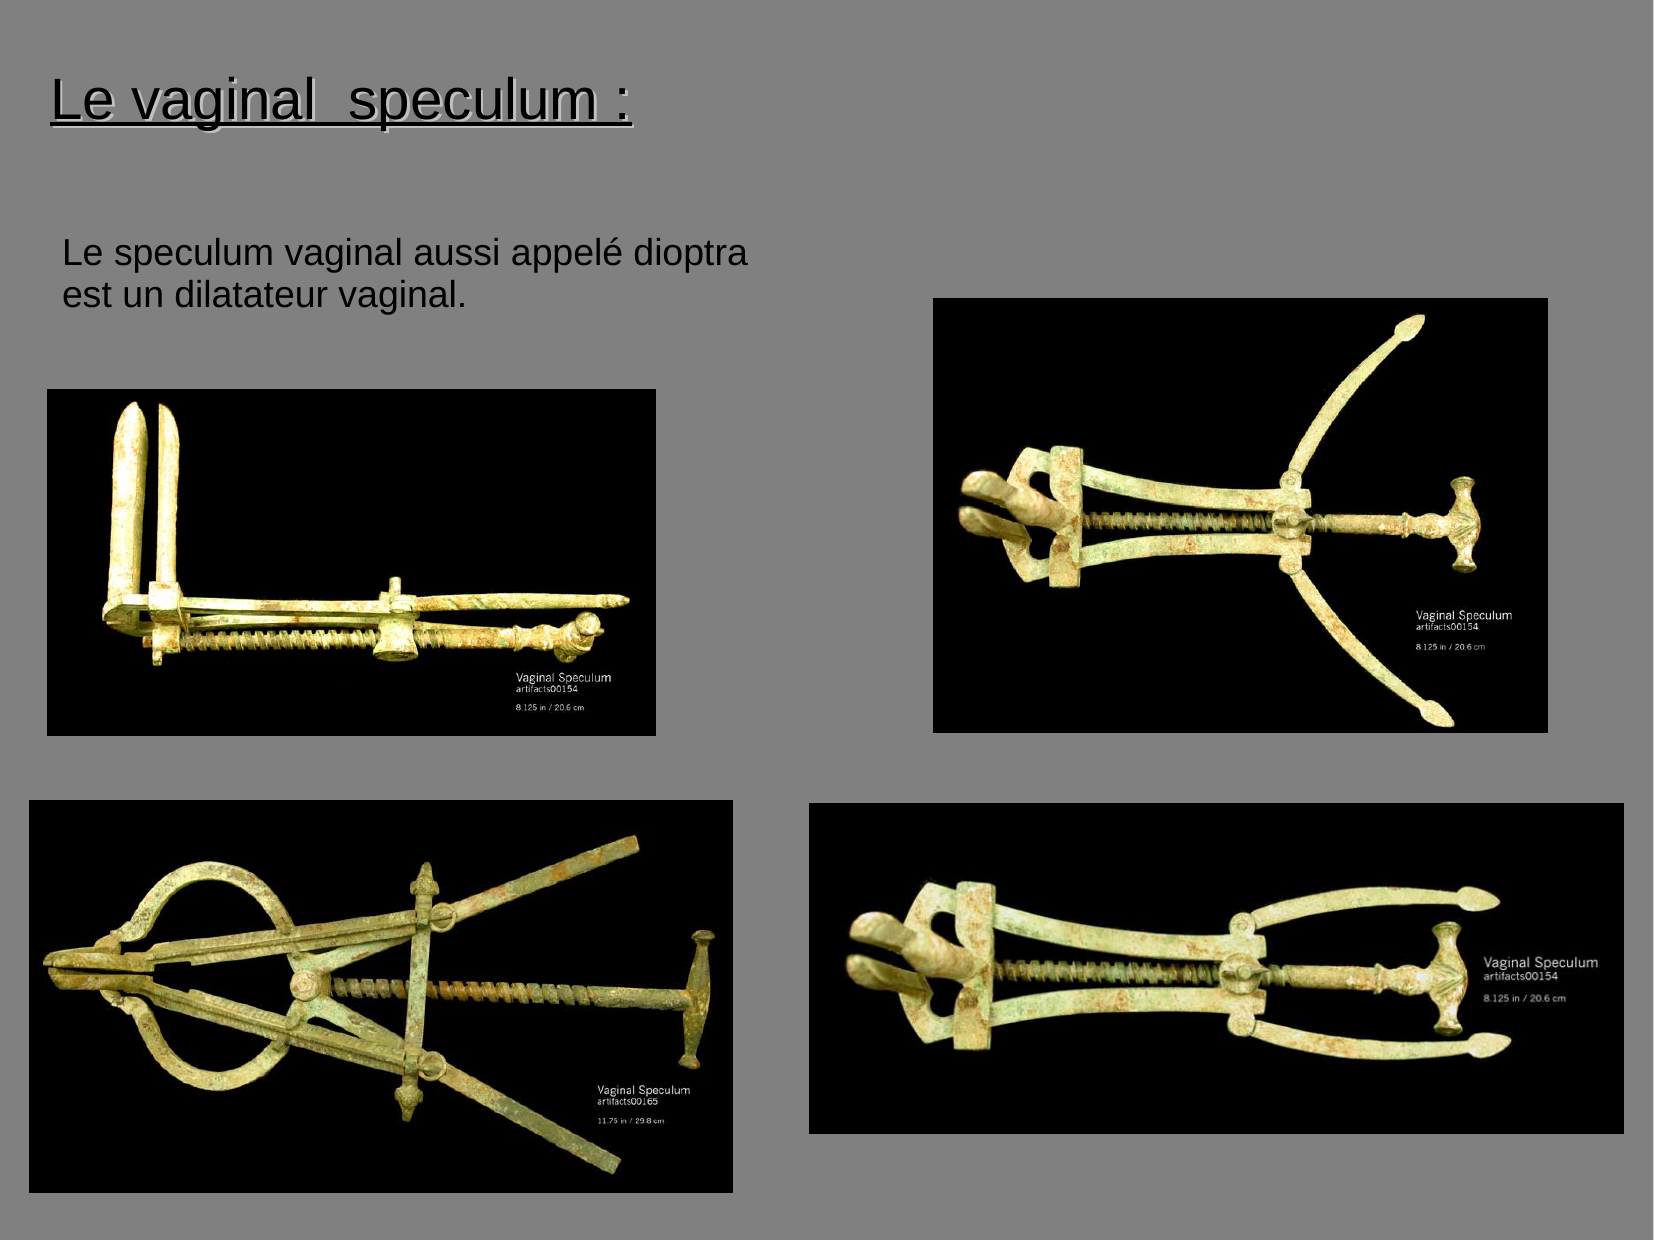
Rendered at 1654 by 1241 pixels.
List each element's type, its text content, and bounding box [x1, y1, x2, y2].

picture [933, 298, 1548, 733]
picture [47, 389, 656, 736]
picture [809, 803, 1624, 1134]
picture [29, 800, 733, 1193]
text_box Le vaginal speculum : [35, 59, 662, 139]
text_box Le speculum vaginal aussi appelé dioptra est un dilatateur vaginal. [47, 224, 804, 324]
